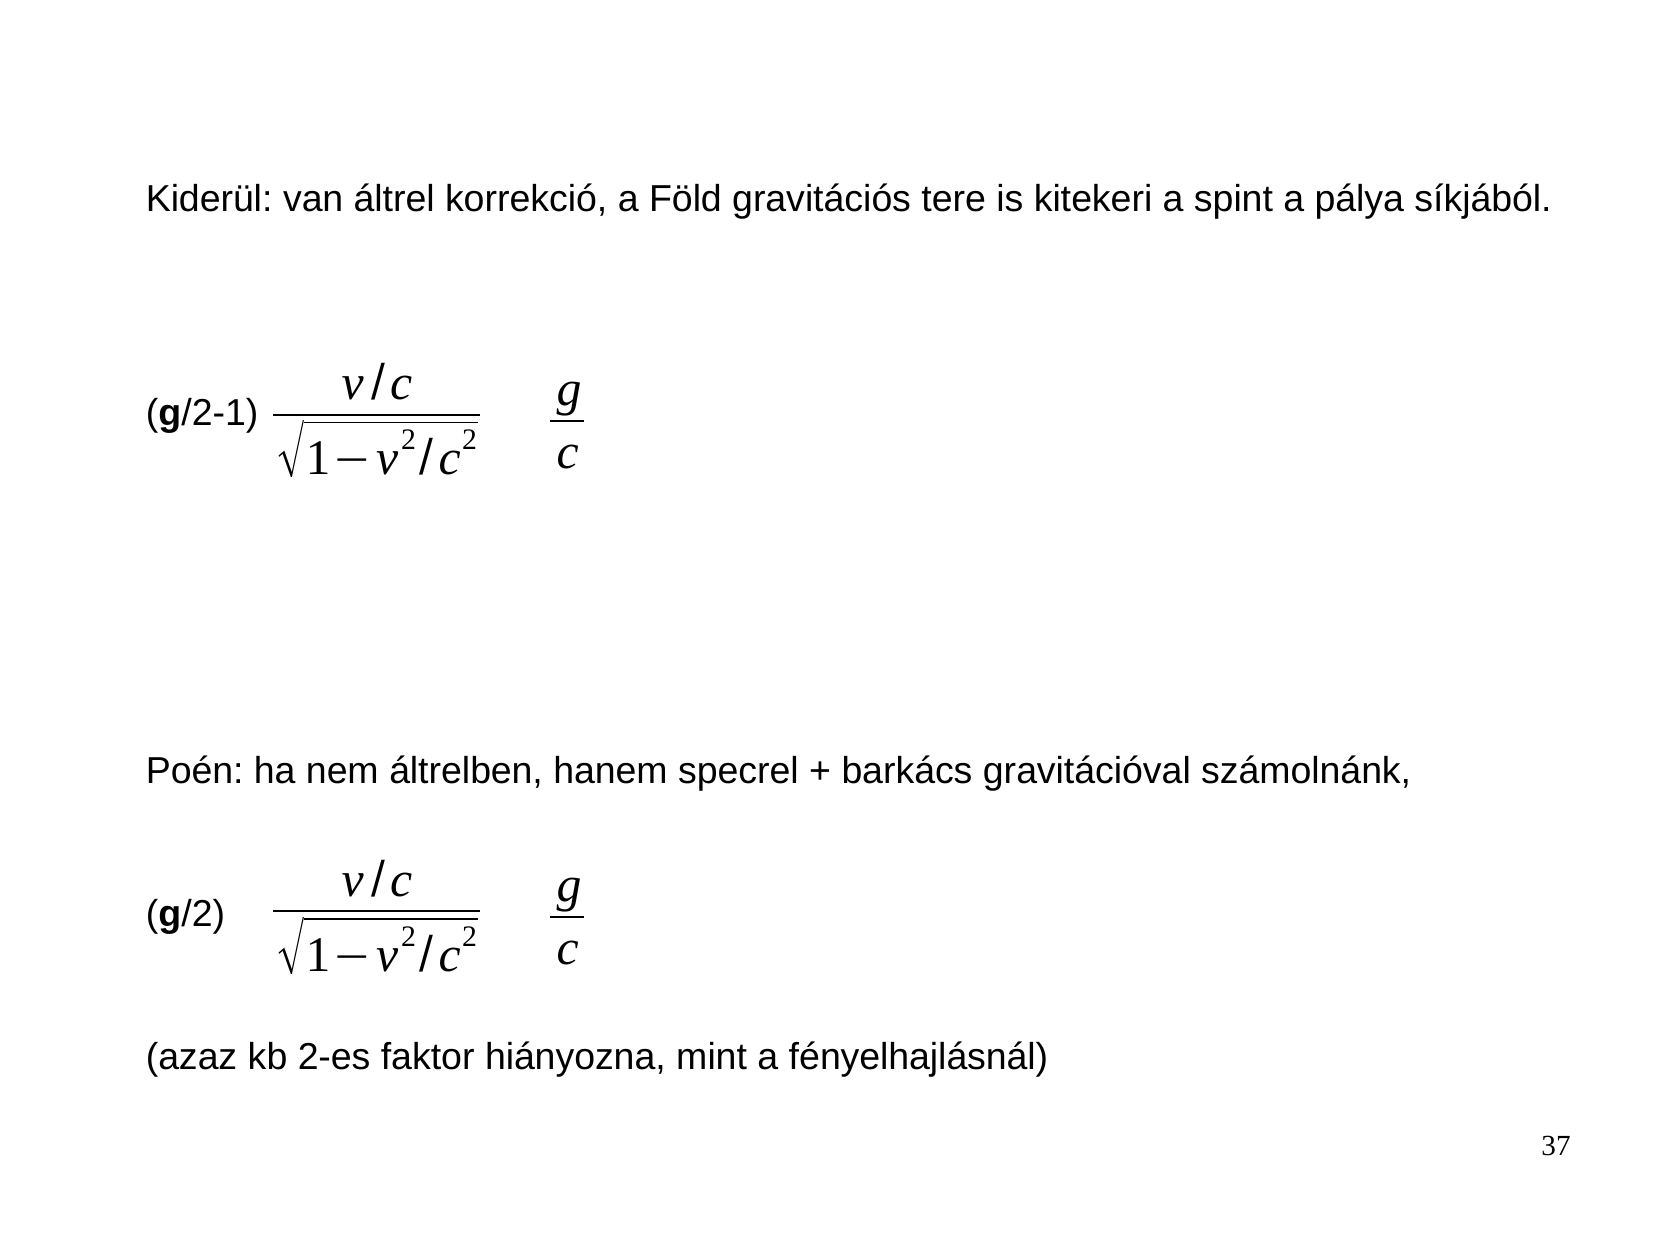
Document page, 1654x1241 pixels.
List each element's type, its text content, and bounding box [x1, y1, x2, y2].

list Kiderül: van áltrel korrekció, a Föld gravitációs tere is kitekeri a spint a pálya síkjából. (g/2-1) Poén: ha nem áltrelben, hanem specrel + barkács gravitációval számolnánk, (g/2) (azaz kb 2-es faktor hiányozna, mint a fényelhajlásnál) [75, 105, 1564, 1163]
chart [265, 852, 489, 982]
chart [542, 362, 593, 480]
chart [265, 356, 489, 486]
chart [542, 858, 593, 976]
